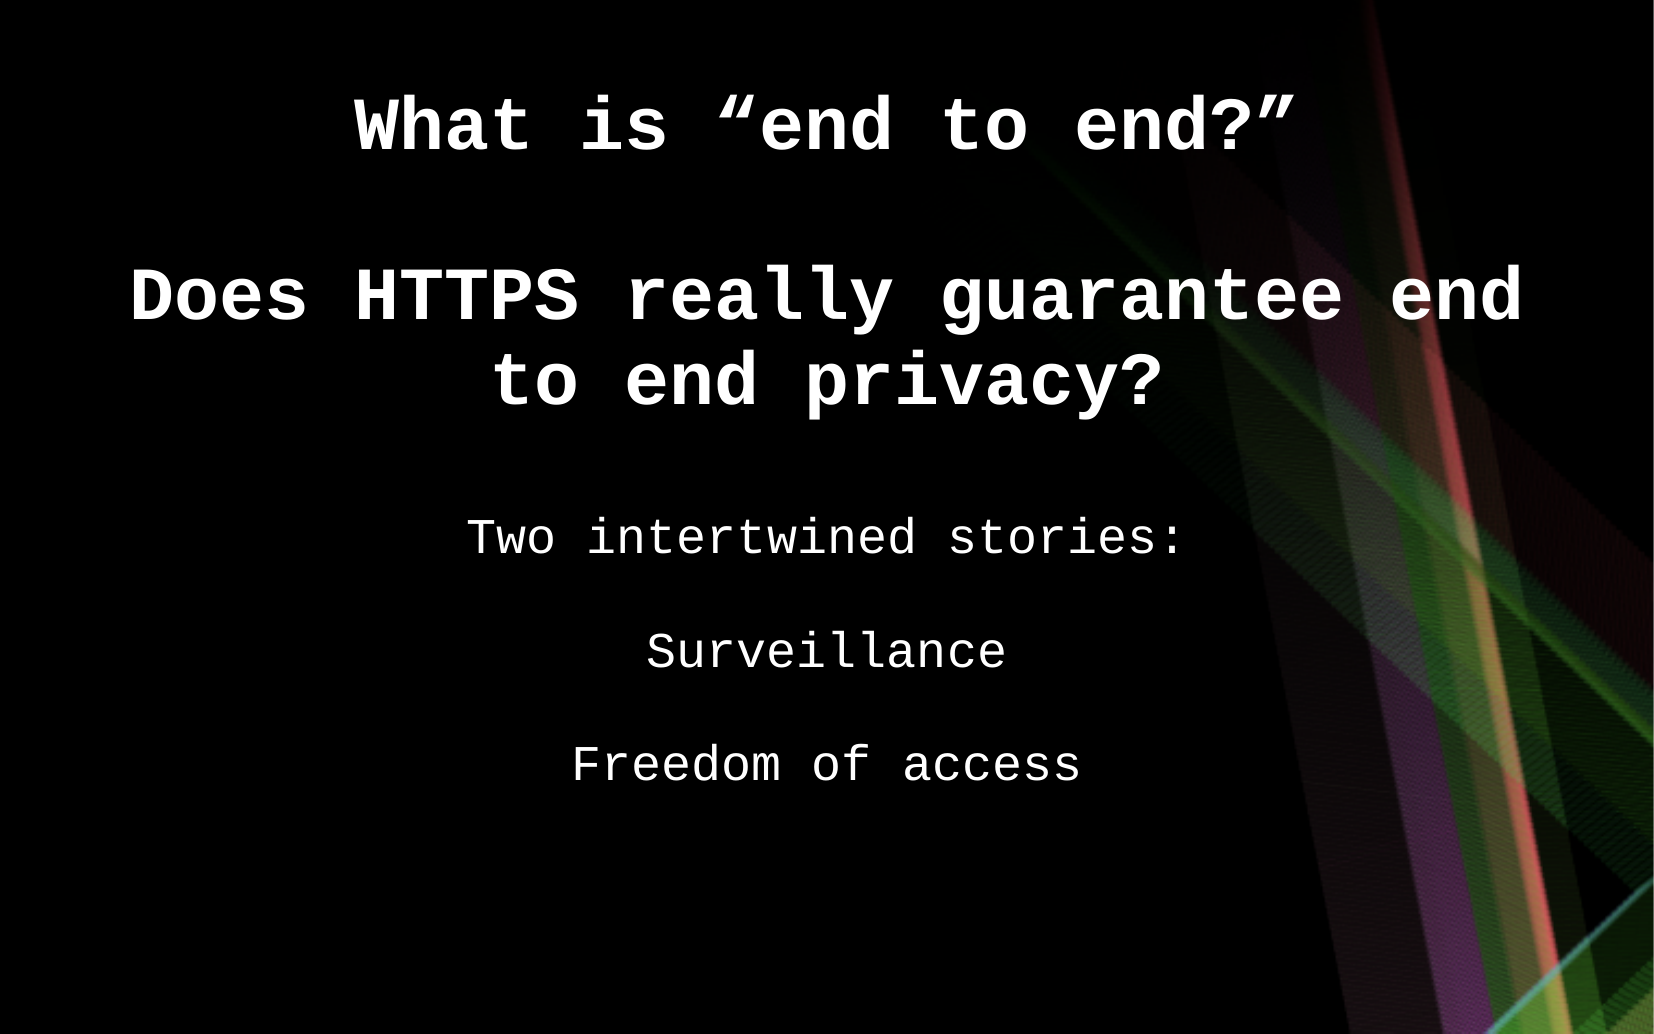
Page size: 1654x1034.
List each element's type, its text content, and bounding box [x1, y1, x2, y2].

subtitle What is “end to end?” Does HTTPS really guarantee end to end privacy? Two intertwined stories: Surveillance Freedom of access [82, 41, 1571, 842]
picture [0, 0, 1654, 1034]
